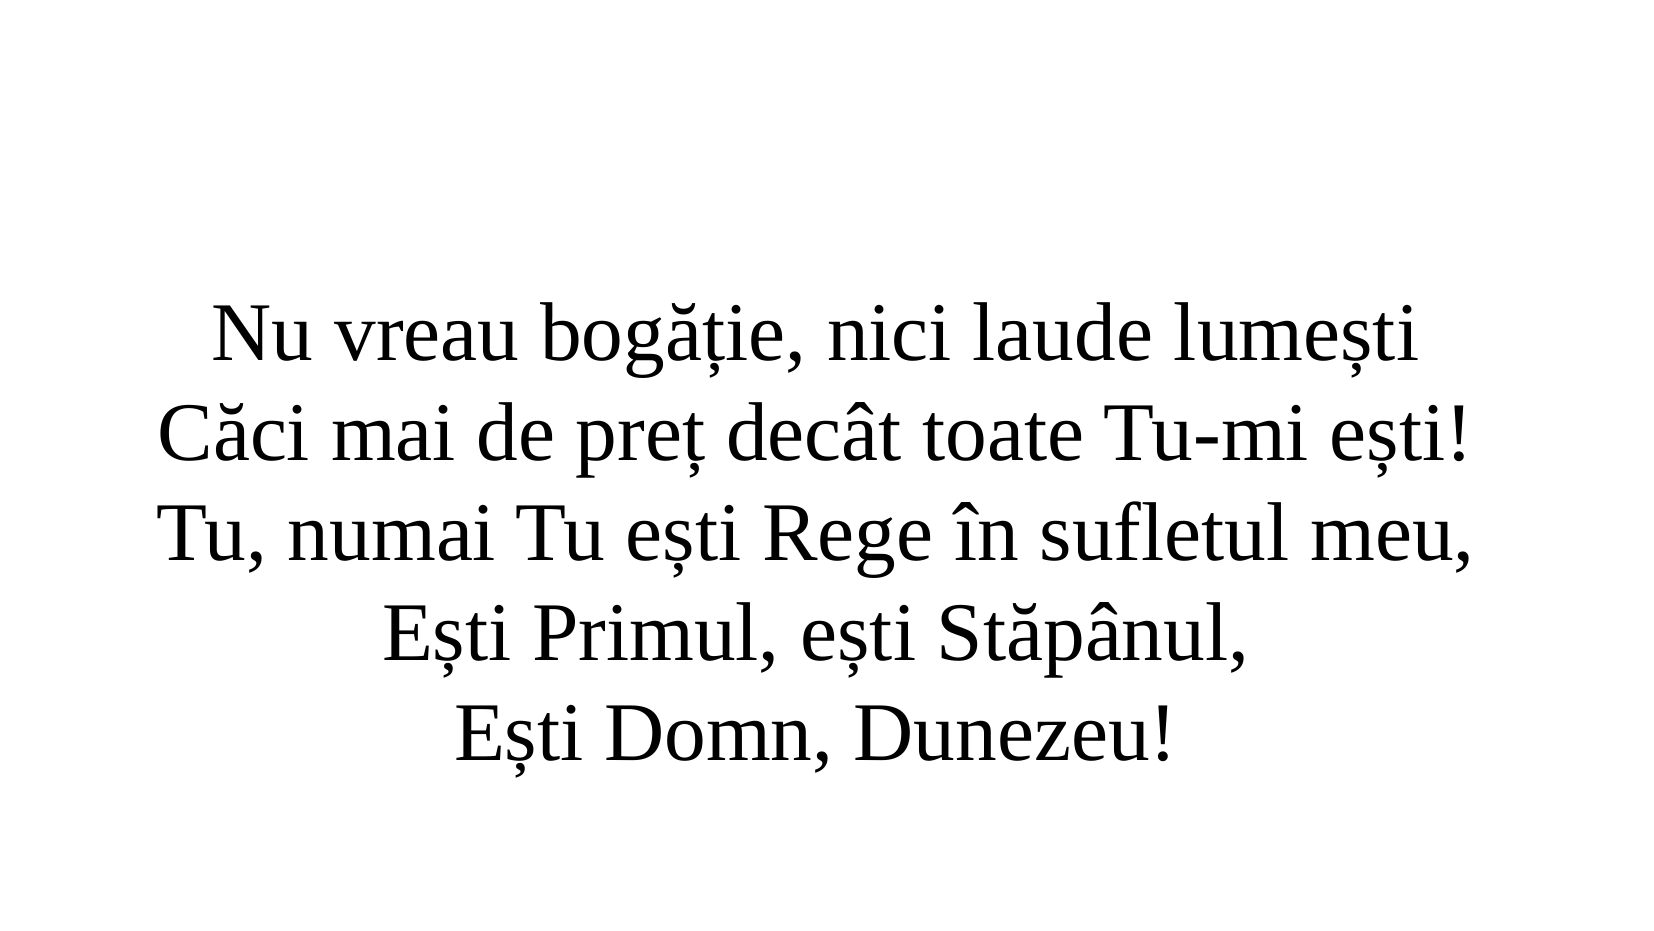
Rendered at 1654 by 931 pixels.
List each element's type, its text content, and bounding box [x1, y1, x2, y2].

subtitle Nu vreau bogăție, nici laude lumești Căci mai de preț decât toate Tu-mi ești! Tu, numai Tu ești Rege în sufletul meu, Ești Primul, ești Stăpânul, Ești Domn, Dunezeu! [0, 269, 1654, 700]
